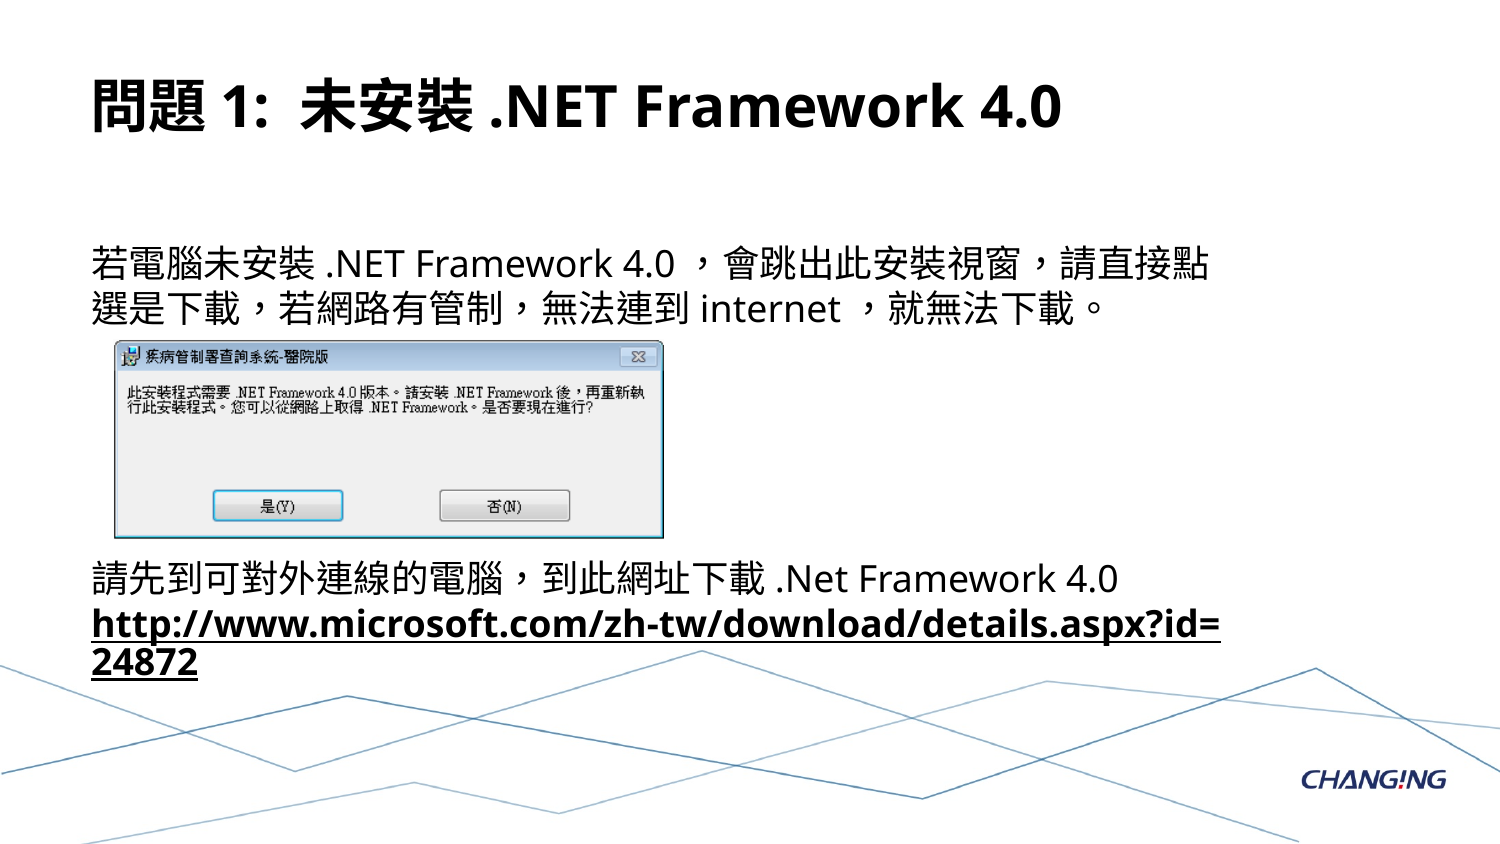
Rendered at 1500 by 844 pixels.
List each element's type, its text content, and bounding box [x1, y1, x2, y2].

text_box 若電腦未安裝.NET Framework 4.0，會跳出此安裝視窗，請直接點選是下載，若網路有管制，無法連到internet，就無法下載。 請先到可對外連線的電腦，到此網址下載.Net Framework 4.0 http://www.microsoft.com/zh-tw/download/details.aspx?id=24872 [76, 233, 1246, 659]
title 問題1: 未安裝.NET Framework 4.0 [75, 33, 1426, 175]
picture [0, 0, 1500, 844]
